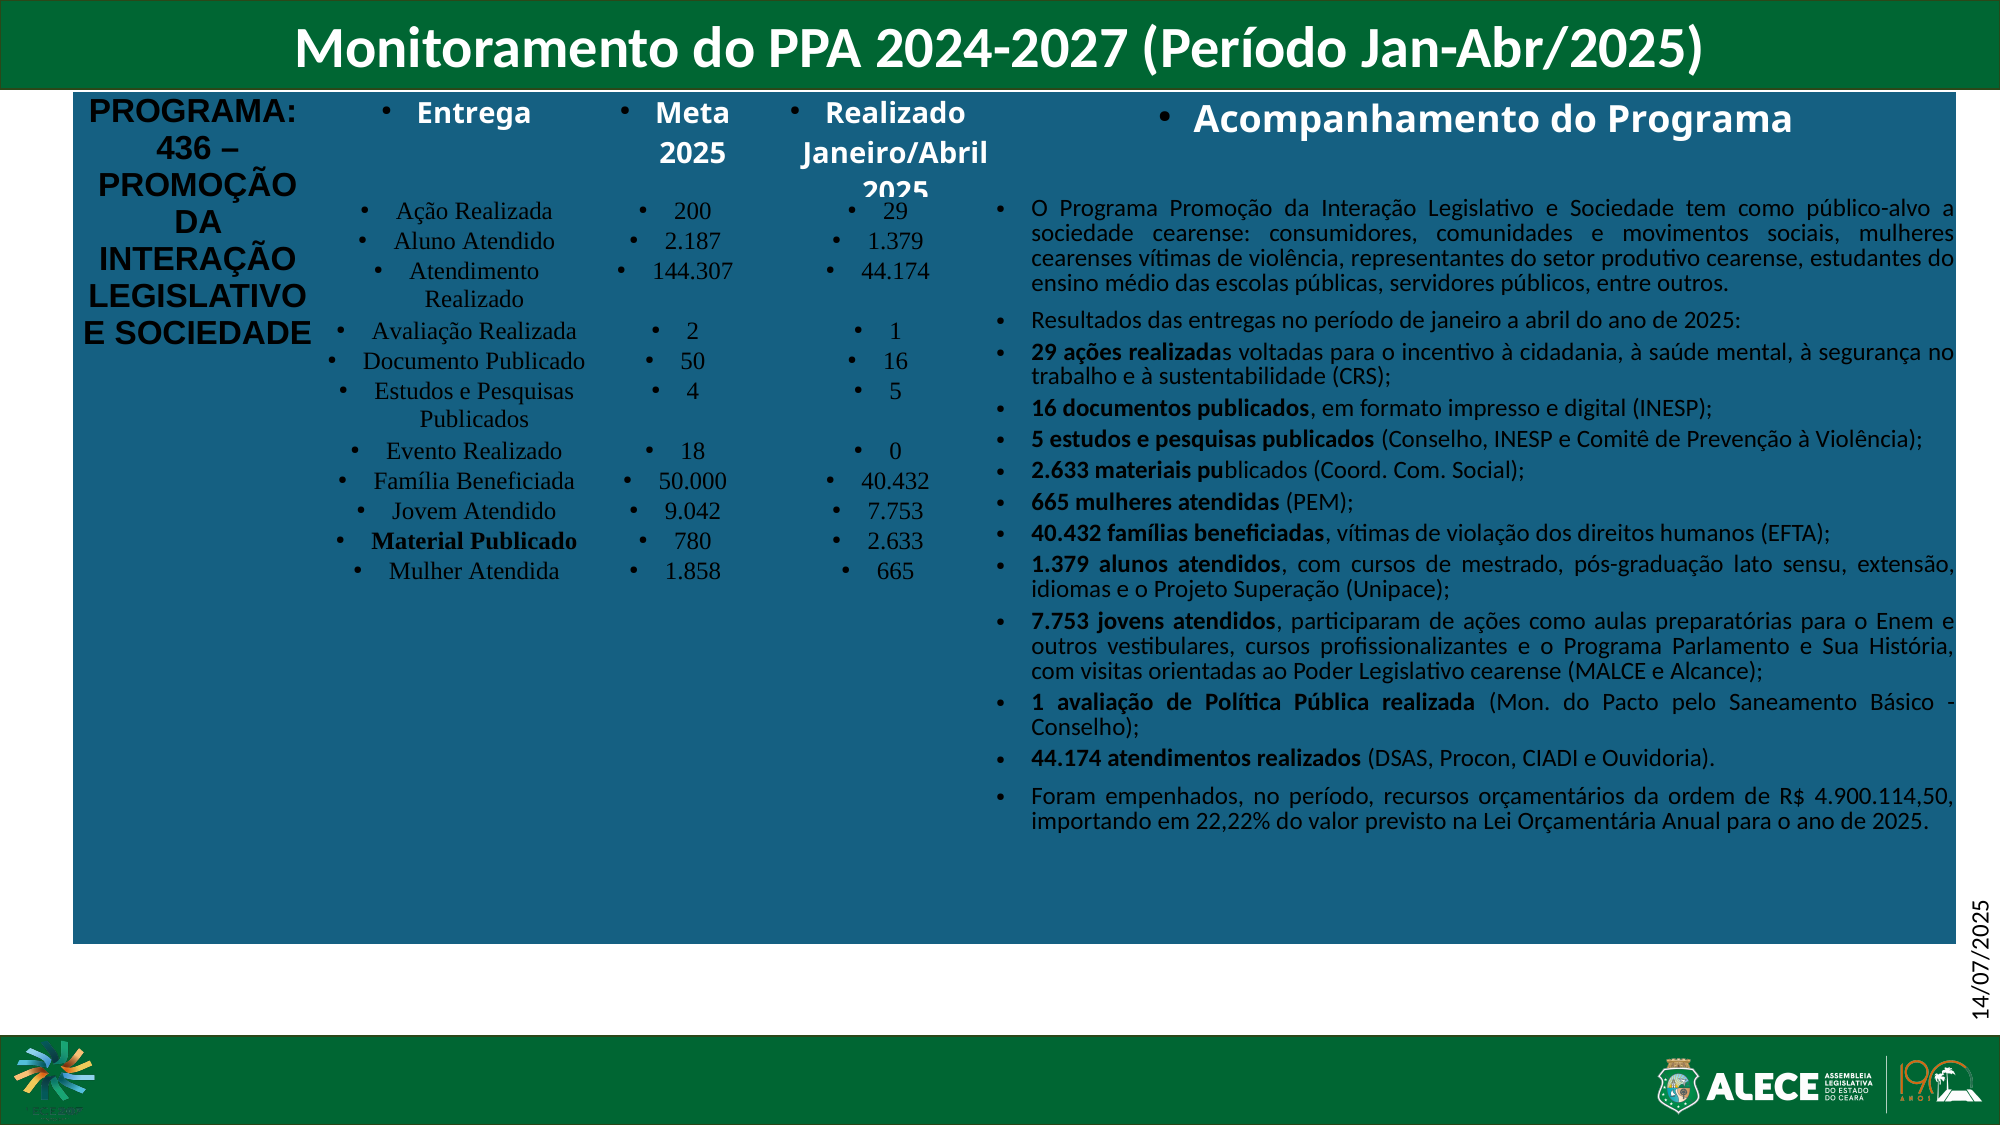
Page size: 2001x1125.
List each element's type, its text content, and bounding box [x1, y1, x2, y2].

table_cell Aluno Atendido [323, 227, 590, 257]
table_header Entrega [323, 92, 590, 197]
table_cell 40.432 [760, 467, 996, 497]
table_cell 5 [760, 377, 996, 437]
table_cell 4 [590, 377, 760, 437]
table_cell 44.174 [760, 257, 996, 317]
table_cell Família Beneficiada [323, 467, 590, 497]
table_header Realizado Janeiro/Abril 2025 [760, 92, 996, 197]
table_cell 144.307 [590, 257, 760, 317]
table_cell Documento Publicado [323, 347, 590, 377]
table_cell 2 [590, 317, 760, 347]
table_cell 18 [590, 437, 760, 467]
table_cell 9.042 [590, 497, 760, 527]
table_cell Mulher Atendida [323, 557, 590, 944]
text_box Monitoramento do PPA 2024-2027 (Período Jan-Abr/2025) [0, 0, 2000, 89]
picture [1625, 982, 2000, 1125]
table_cell 665 [760, 557, 996, 944]
table_cell Material Publicado [323, 527, 590, 557]
table_header PROGRAMA: 436 – PROMOÇÃO DA INTERAÇÃO LEGISLATIVO E SOCIEDADE [73, 92, 323, 944]
table_cell 1 [760, 317, 996, 347]
table_header Meta 2025 [590, 92, 760, 197]
table_cell Evento Realizado [323, 437, 590, 467]
text_box [0, 1036, 1625, 1125]
table_cell O Programa Promoção da Interação Legislativo e Sociedade tem como público-alvo a sociedade cearense: consumidores, comunidades e movimentos sociais, mulheres cearenses vítimas de violência, representantes do setor produtivo cearense, estudantes do ensino médio das escolas públicas, servidores públicos, entre outros. Resultados das entregas no período de janeiro a abril do ano de 2025: 29 ações realizadas voltadas para o incentivo à cidadania, à saúde mental, à segurança no trabalho e à sustentabilidade (CRS); 16 documentos publicados, em formato impresso e digital (INESP); 5 estudos e pesquisas publicados (Conselho, INESP e Comitê de Prevenção à Violência); 2.633 materiais publicados (Coord. Com. Social); 665 mulheres atendidas (PEM); 40.432 famílias beneficiadas, vítimas de violação dos direitos humanos (EFTA); 1.379 alunos atendidos, com cursos de mestrado, pós-graduação lato sensu, extensão, idiomas e o Projeto Superação (Unipace); 7.753 jovens atendidos, participaram de ações como aulas preparatórias para o Enem e outros vestibulares, cursos profissionalizantes e o Programa Parlamento e Sua História, com visitas orientadas ao Poder Legislativo cearense (MALCE e Alcance); 1 avaliação de Política Pública realizada (Mon. do Pacto pelo Saneamento Básico - Conselho); 44.174 atendimentos realizados (DSAS, Procon, CIADI e Ouvidoria). Foram empenhados, no período, recursos orçamentários da ordem de R$ 4.900.114,50, importando em 22,22% do valor previsto na Lei Orçamentária Anual para o ano de 2025. [996, 197, 1956, 944]
table_cell Ação Realizada [323, 197, 590, 227]
table_cell Estudos e Pesquisas Publicados [323, 377, 590, 437]
table_cell 1.379 [760, 227, 996, 257]
table_cell 16 [760, 347, 996, 377]
table_cell 0 [760, 437, 996, 467]
table_cell 200 [590, 197, 760, 227]
table_cell 50 [590, 347, 760, 377]
table_cell Avaliação Realizada [323, 317, 590, 347]
table_cell 7.753 [760, 497, 996, 527]
table_cell 2.633 [760, 527, 996, 557]
table_cell 1.858 [590, 557, 760, 944]
table_header Acompanhamento do Programa [996, 92, 1956, 197]
table_cell 780 [590, 527, 760, 557]
table_cell 2.187 [590, 227, 760, 257]
table_cell Atendimento Realizado [323, 257, 590, 317]
table_cell Jovem Atendido [323, 497, 590, 527]
table_cell 50.000 [590, 467, 760, 497]
table_cell 29 [760, 197, 996, 227]
text_box 14/07/2025 [1956, 883, 2000, 1037]
